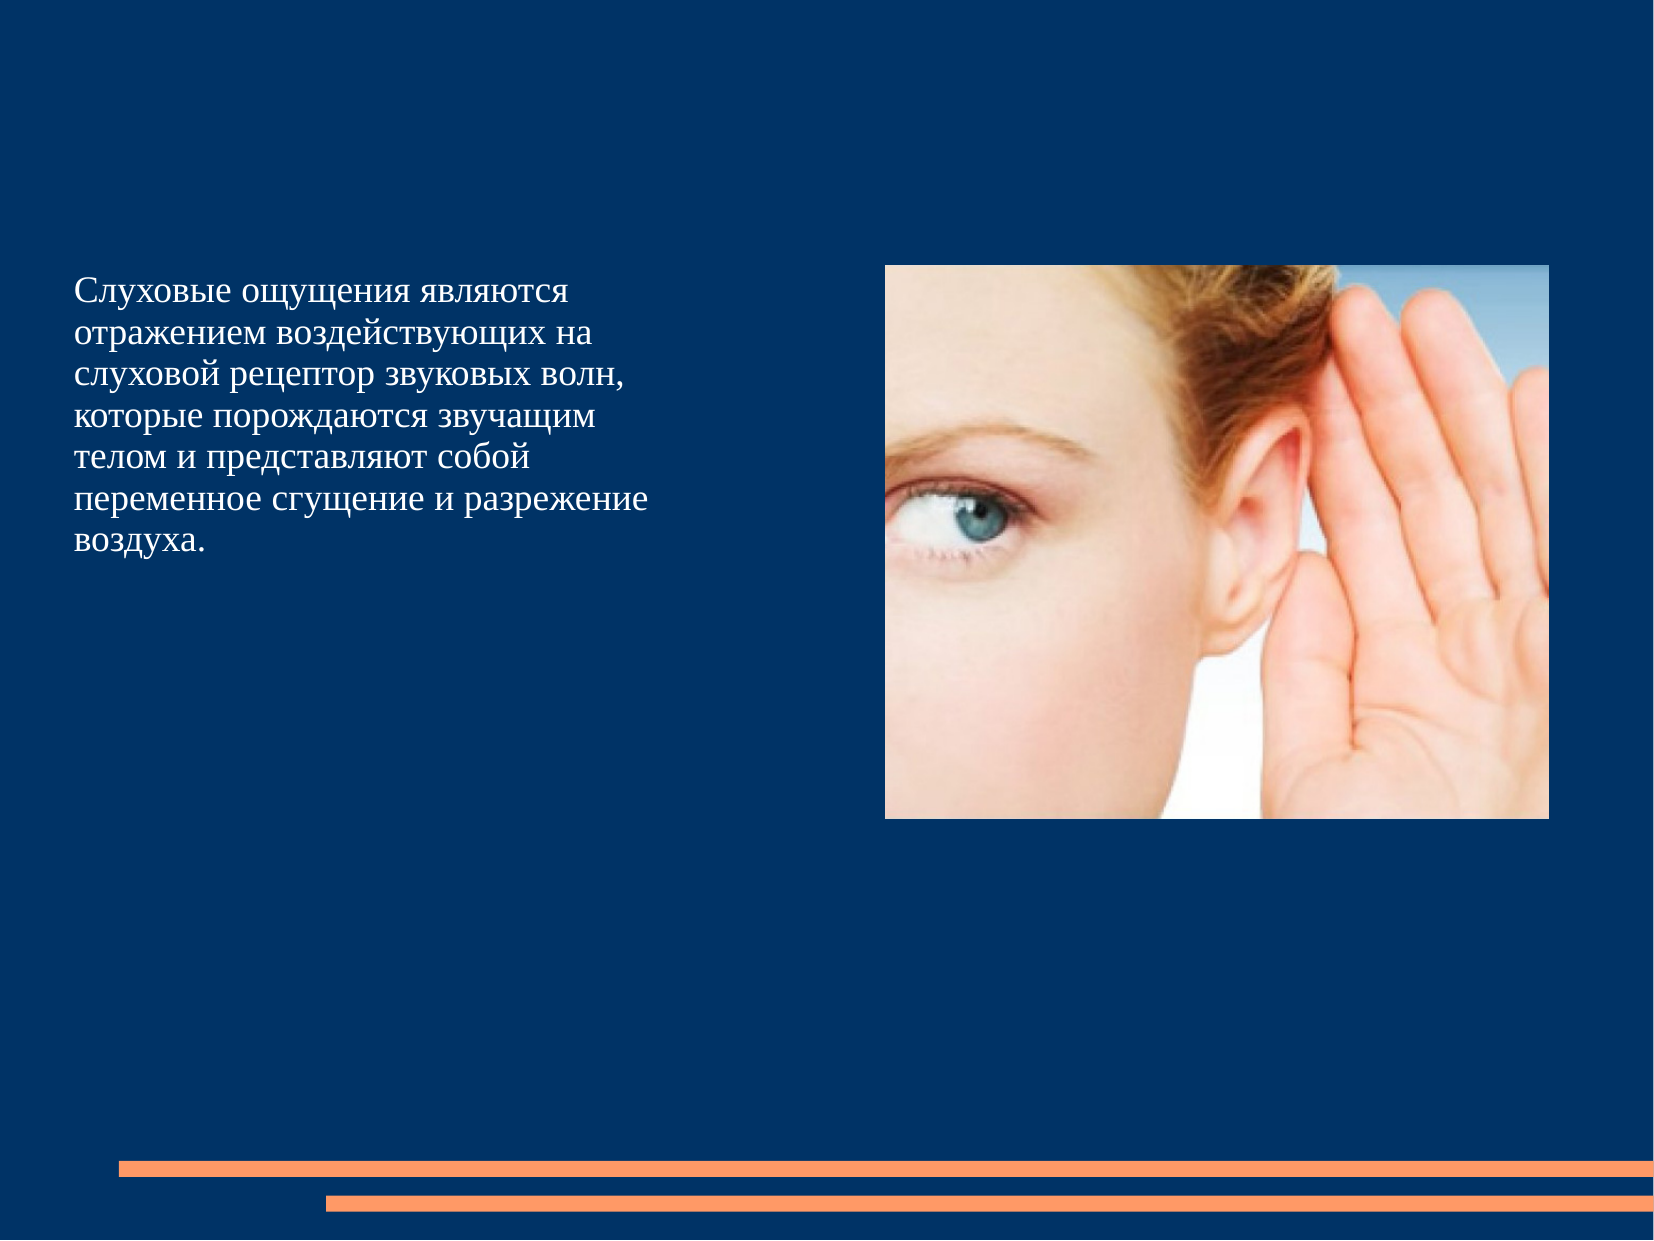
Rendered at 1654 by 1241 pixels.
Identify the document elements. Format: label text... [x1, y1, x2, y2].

picture [885, 265, 1549, 819]
text_box Слуховые ощущения являются отражением воздействующих на слуховой рецептор звуковых волн, которые порождаются звучащим телом и представляют собой переменное сгущение и разрежение воздуха. [59, 261, 709, 1063]
